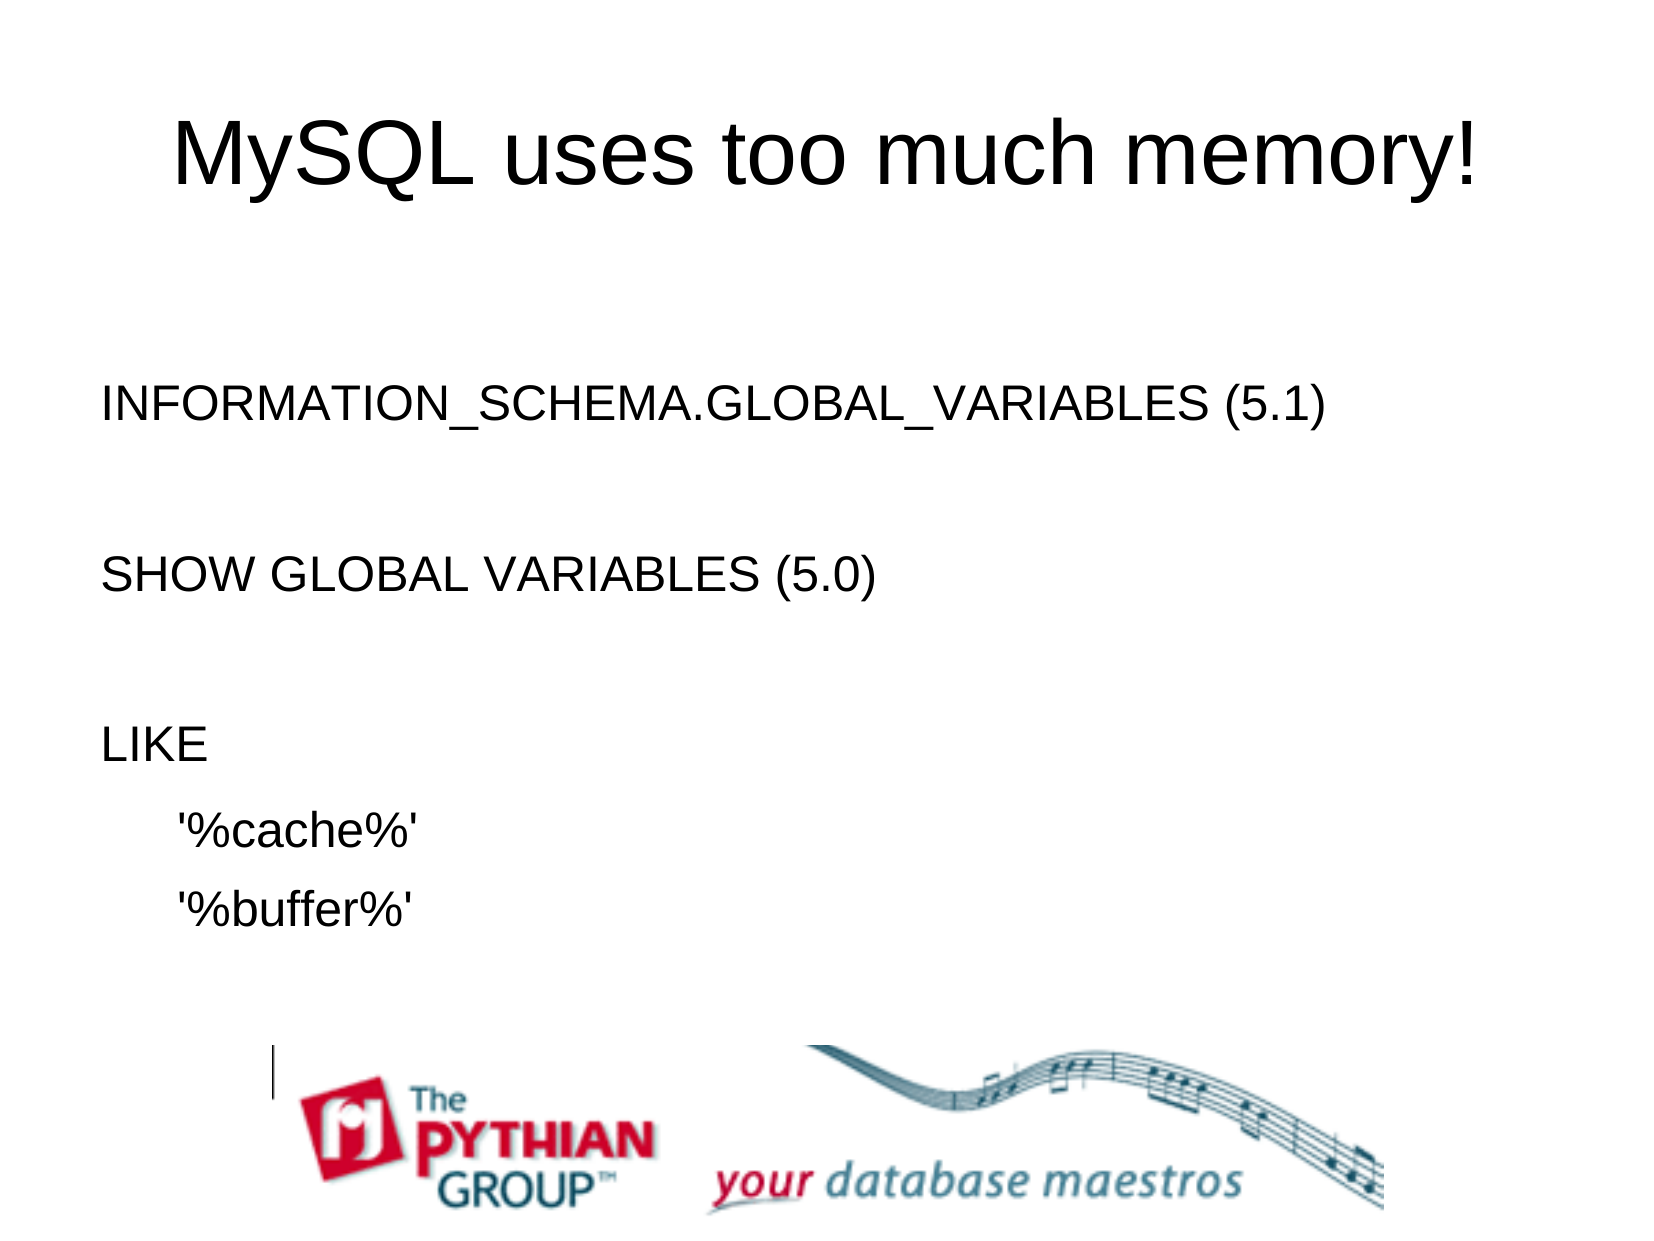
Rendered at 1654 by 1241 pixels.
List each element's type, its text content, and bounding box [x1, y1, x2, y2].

picture [272, 1094, 1384, 1241]
title MySQL uses too much memory! [82, 56, 1571, 250]
list INFORMATION_SCHEMA.GLOBAL_VARIABLES (5.1) SHOW GLOBAL VARIABLES (5.0) LIKE '%cache%' '%buffer%' [82, 290, 1571, 1094]
